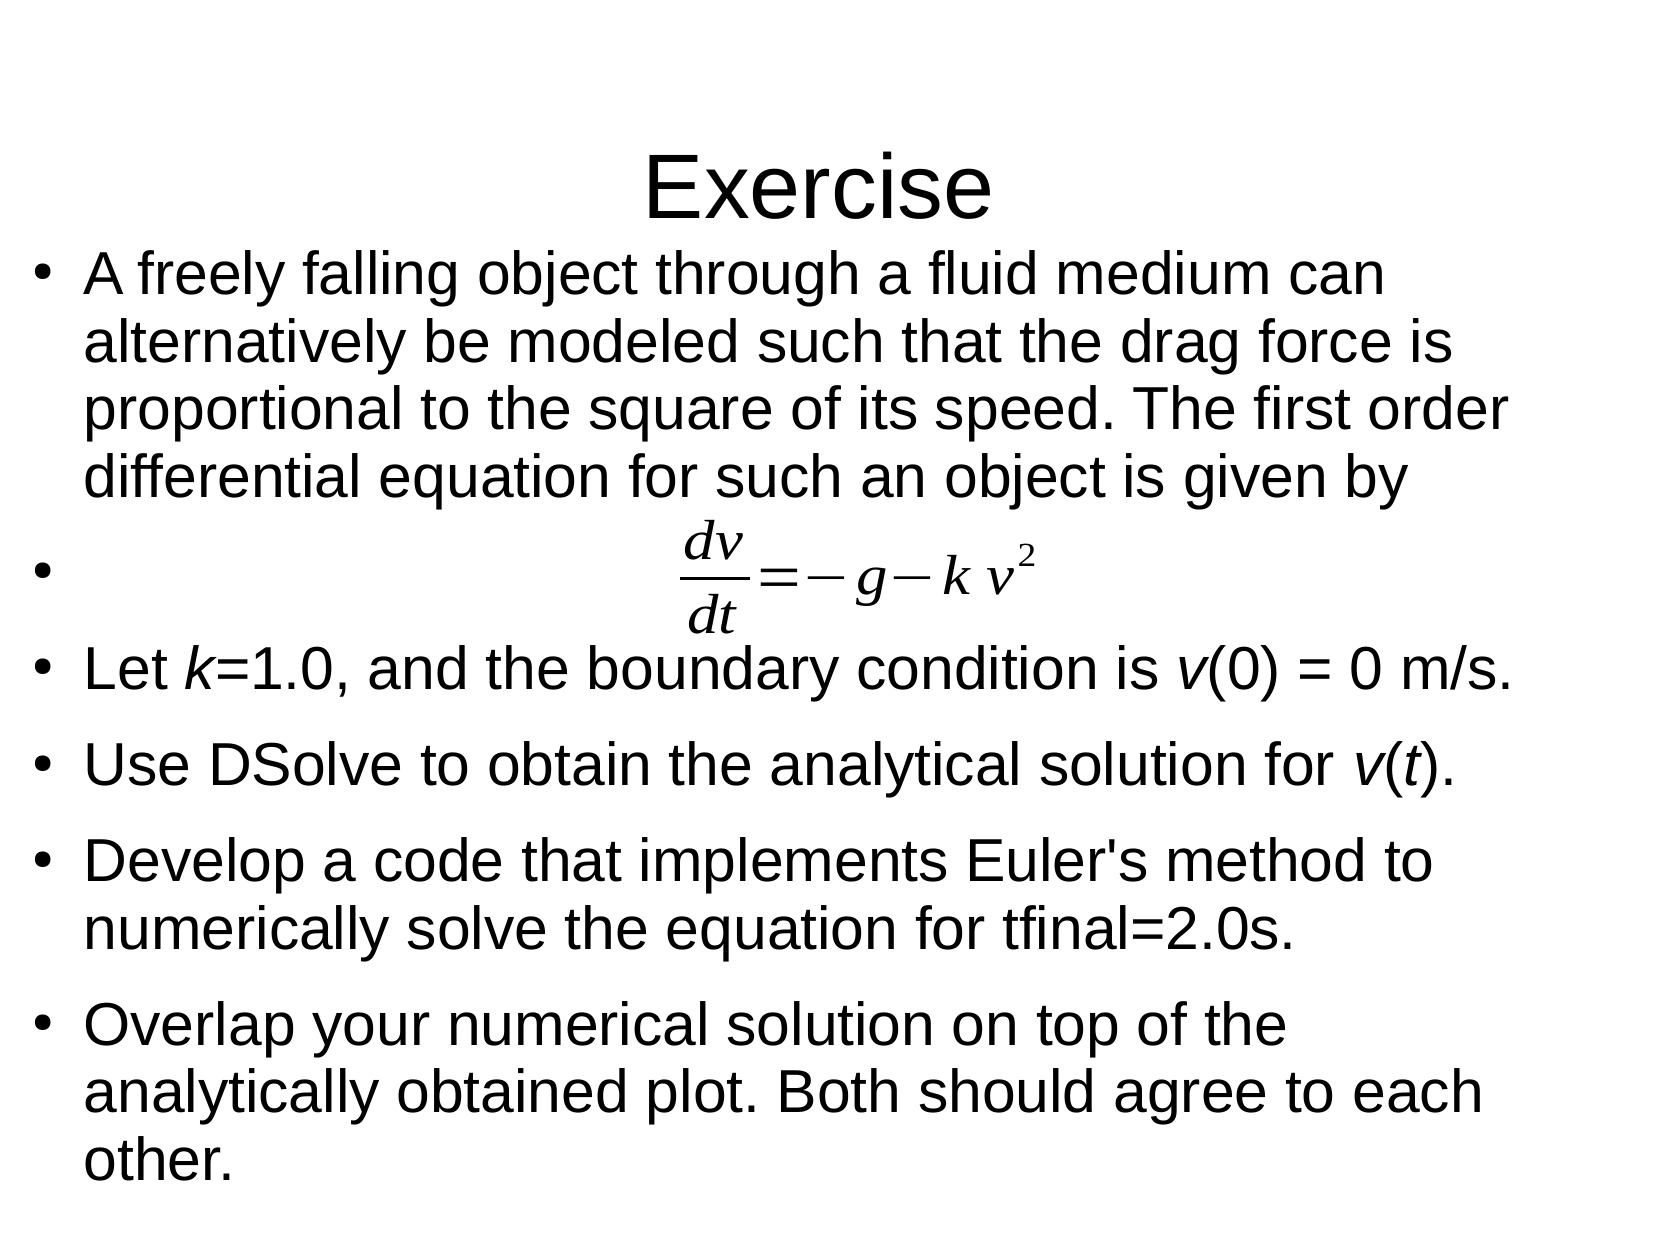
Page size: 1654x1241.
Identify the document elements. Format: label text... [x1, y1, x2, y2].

title Exercise [75, 83, 1564, 240]
chart [660, 510, 1051, 646]
list A freely falling object through a fluid medium can alternatively be modeled such that the drag force is proportional to the square of its speed. The first order differential equation for such an object is given by Let k=1.0, and the boundary condition is v(0) = 0 m/s. Use DSolve to obtain the analytical solution for v(t). Develop a code that implements Euler's method to numerically solve the equation for tfinal=2.0s. Overlap your numerical solution on top of the analytically obtained plot. Both should agree to each other. [15, 240, 1591, 1201]
